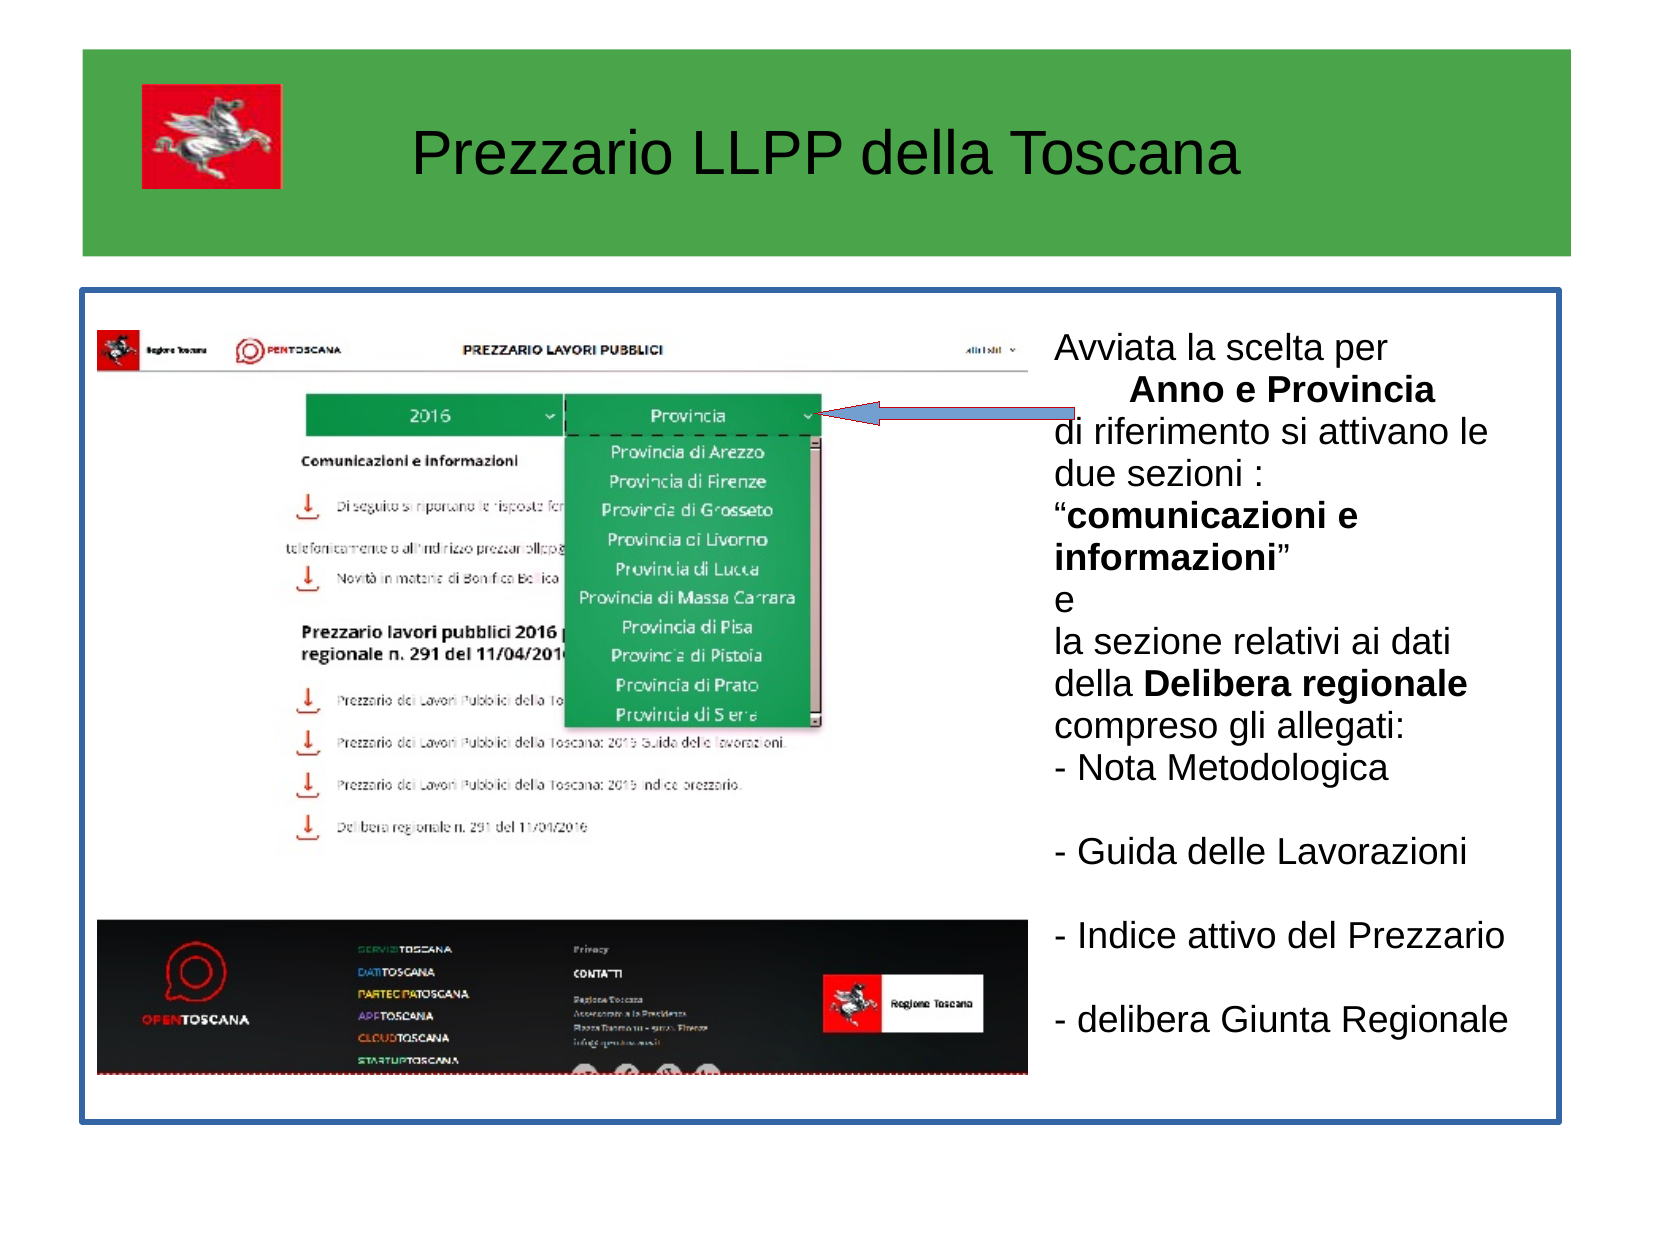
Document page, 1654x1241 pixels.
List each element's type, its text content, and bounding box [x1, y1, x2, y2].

text_box [814, 401, 1075, 426]
picture [97, 330, 1028, 1075]
text_box Avviata la scelta per Anno e Provincia di riferimento si attivano le due sezioni : “comunicazioni e informazioni” e la sezione relativi ai dati della Delibera regionale compreso gli allegati: - Nota Metodologica - Guida delle Lavorazioni - Indice attivo del Prezzario - delibera Giunta Regionale [1039, 318, 1536, 1075]
subtitle [82, 290, 1560, 1123]
title Prezzario LLPP della Toscana [82, 49, 1571, 257]
picture [141, 84, 283, 189]
